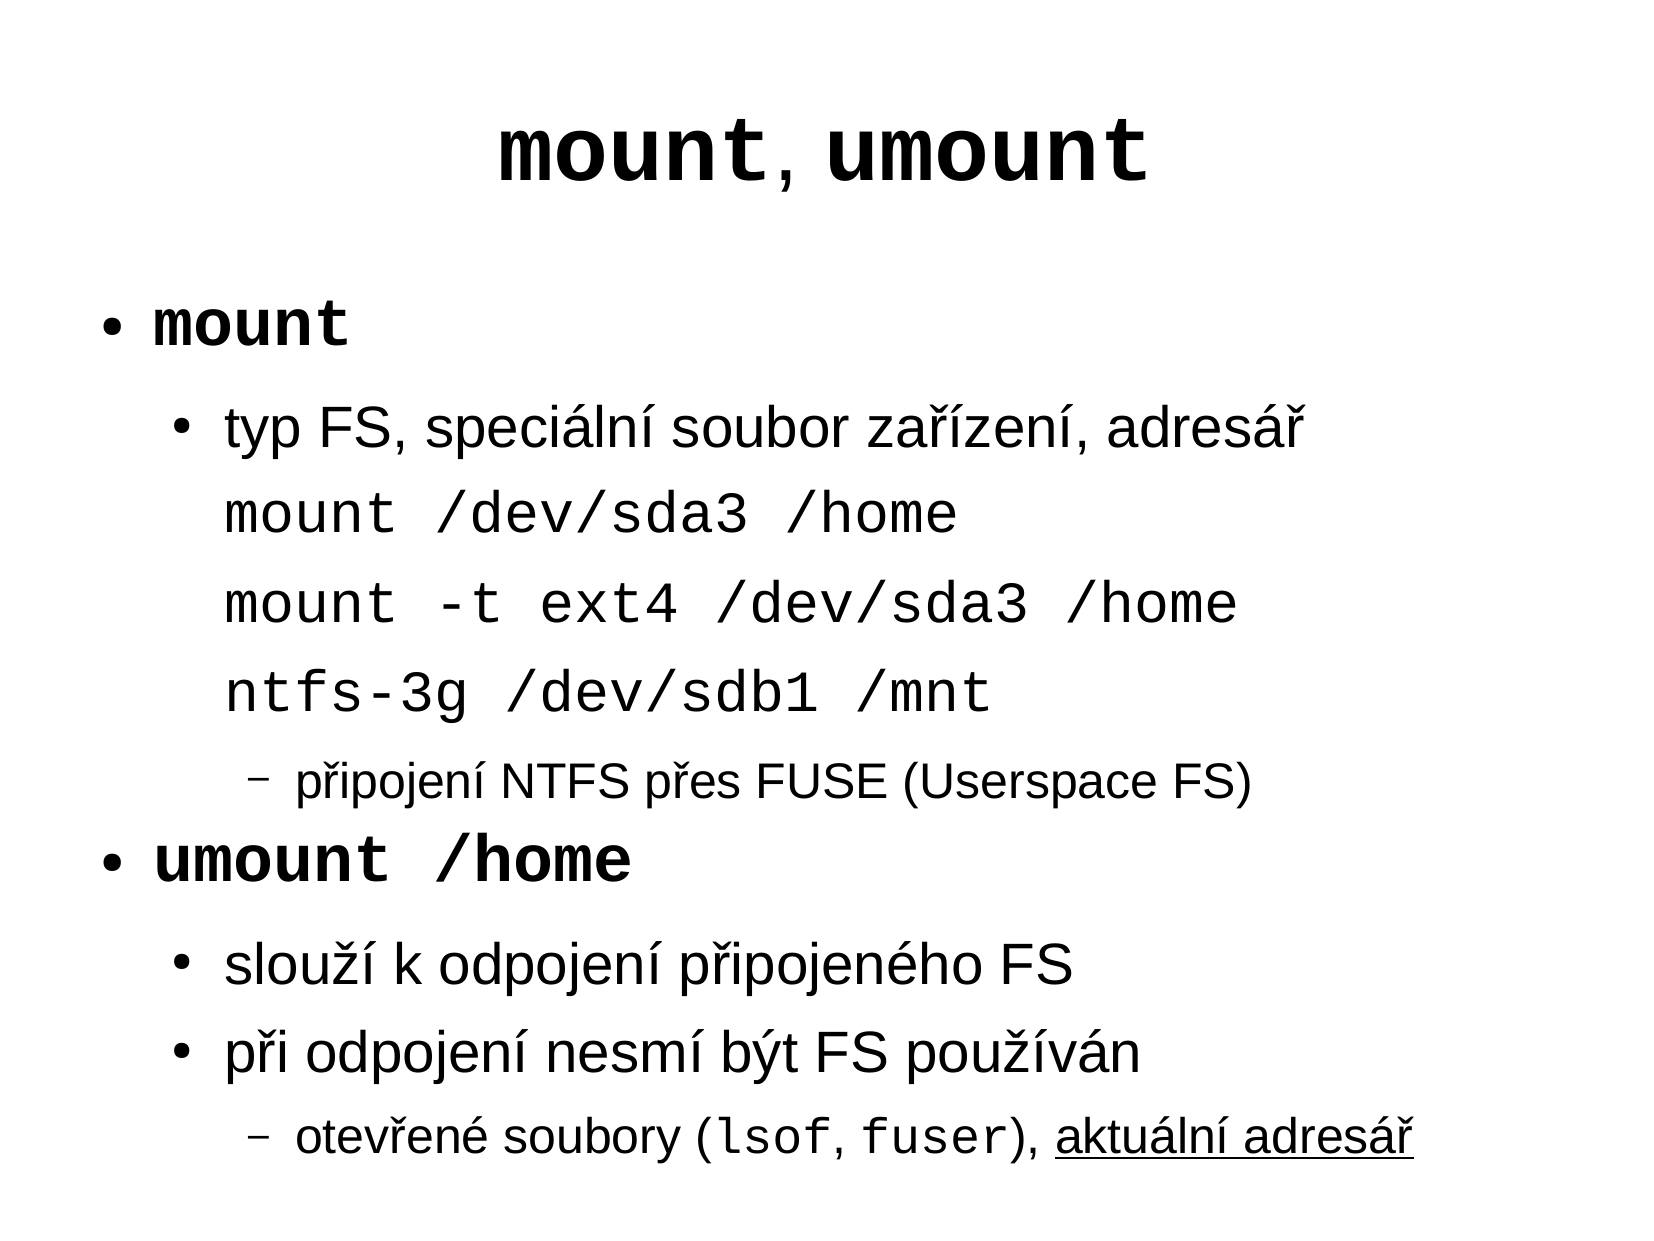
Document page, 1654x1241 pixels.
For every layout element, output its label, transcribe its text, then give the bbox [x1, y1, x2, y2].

list mount typ FS, speciální soubor zařízení, adresář mount /dev/sda3 /home mount -t ext4 /dev/sda3 /home ntfs-3g /dev/sdb1 /mnt připojení NTFS přes FUSE (Userspace FS) umount /home slouží k odpojení připojeného FS při odpojení nesmí být FS používán otevřené soubory (lsof, fuser), aktuální adresář [82, 290, 1571, 1169]
title mount, umount [82, 56, 1571, 250]
